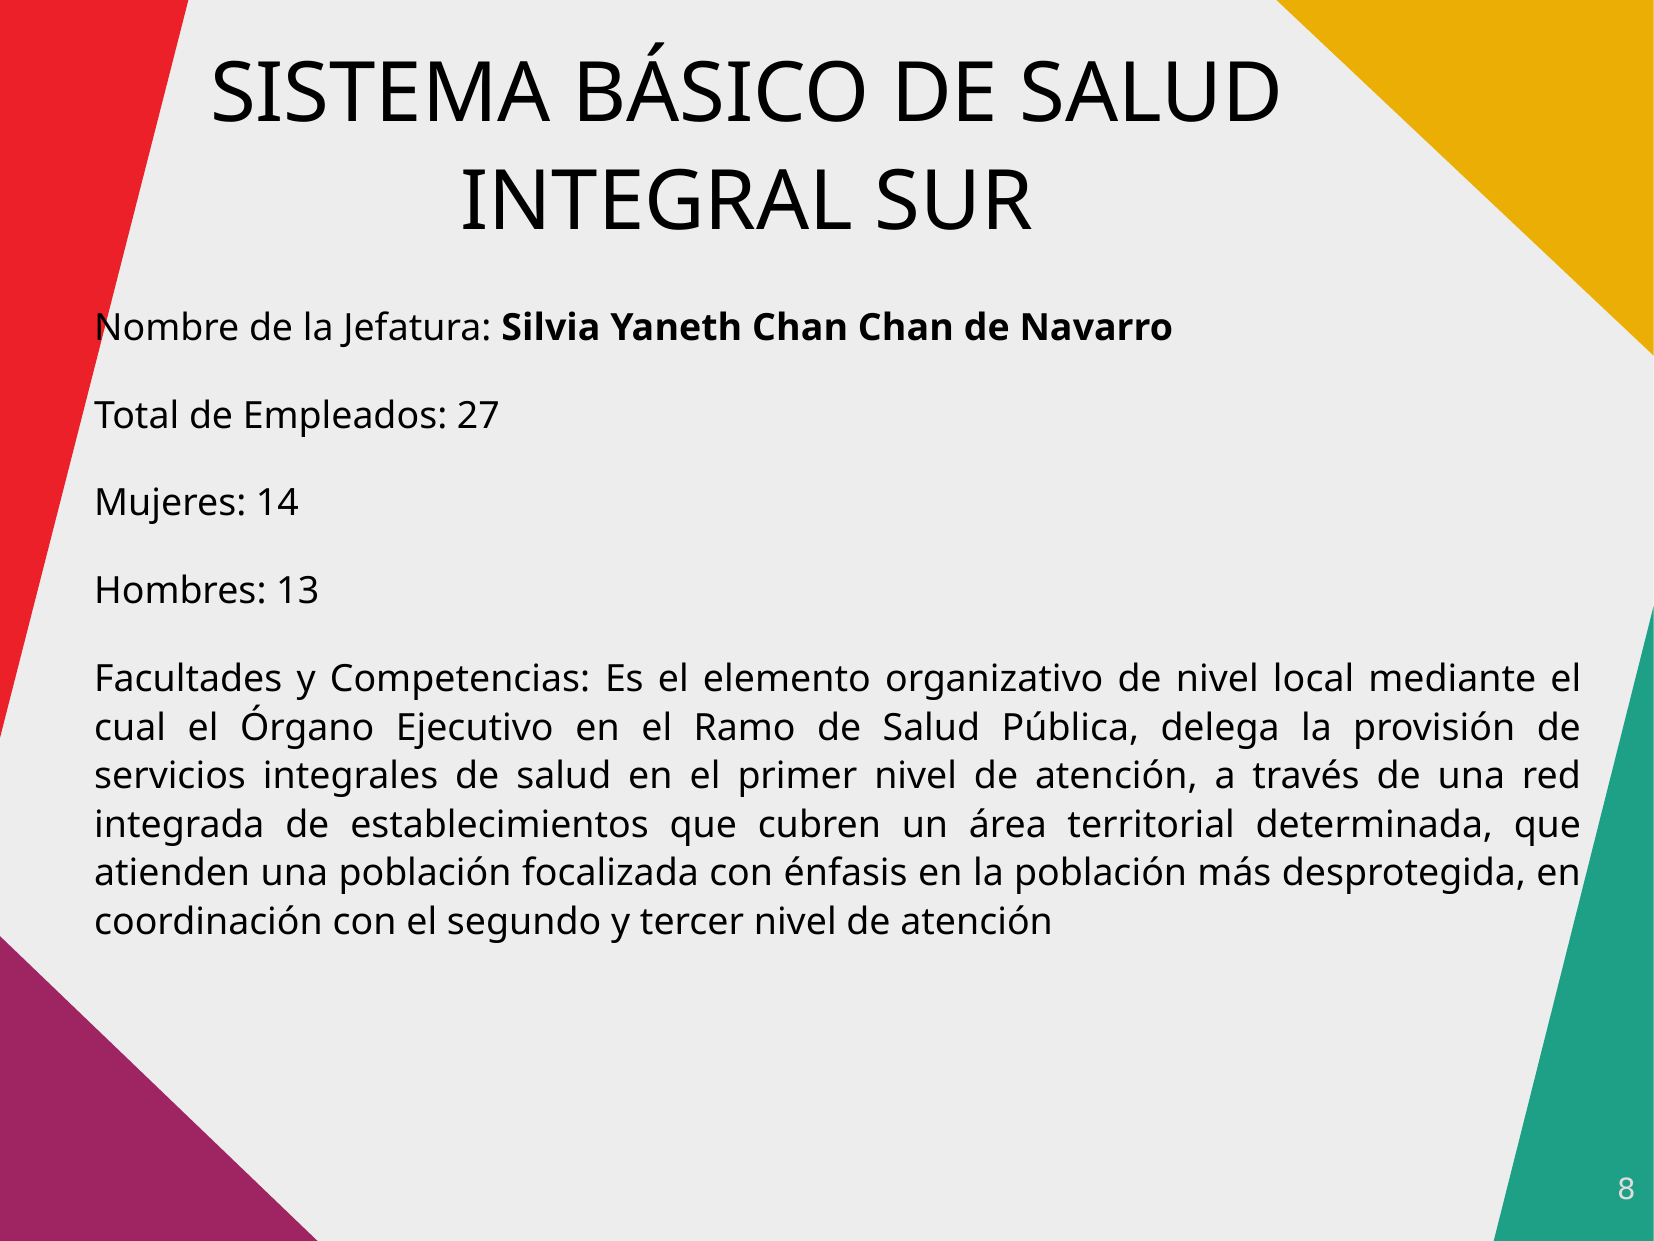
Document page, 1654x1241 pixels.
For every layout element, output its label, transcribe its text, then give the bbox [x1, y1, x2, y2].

title SISTEMA BÁSICO DE SALUD INTEGRAL SUR [82, 30, 1412, 246]
text_box Nombre de la Jefatura: Silvia Yaneth Chan Chan de Navarro Total de Empleados: 27 Mujeres: 14 Hombres: 13 Facultades y Competencias: Es el elemento organizativo de nivel local mediante el cual el Órgano Ejecutivo en el Ramo de Salud Pública, delega la provisión de servicios integrales de salud en el primer nivel de atención, a través de una red integrada de establecimientos que cubren un área territorial determinada, que atienden una población focalizada con énfasis en la población más desprotegida, en coordinación con el segundo y tercer nivel de atención [94, 299, 1583, 1019]
